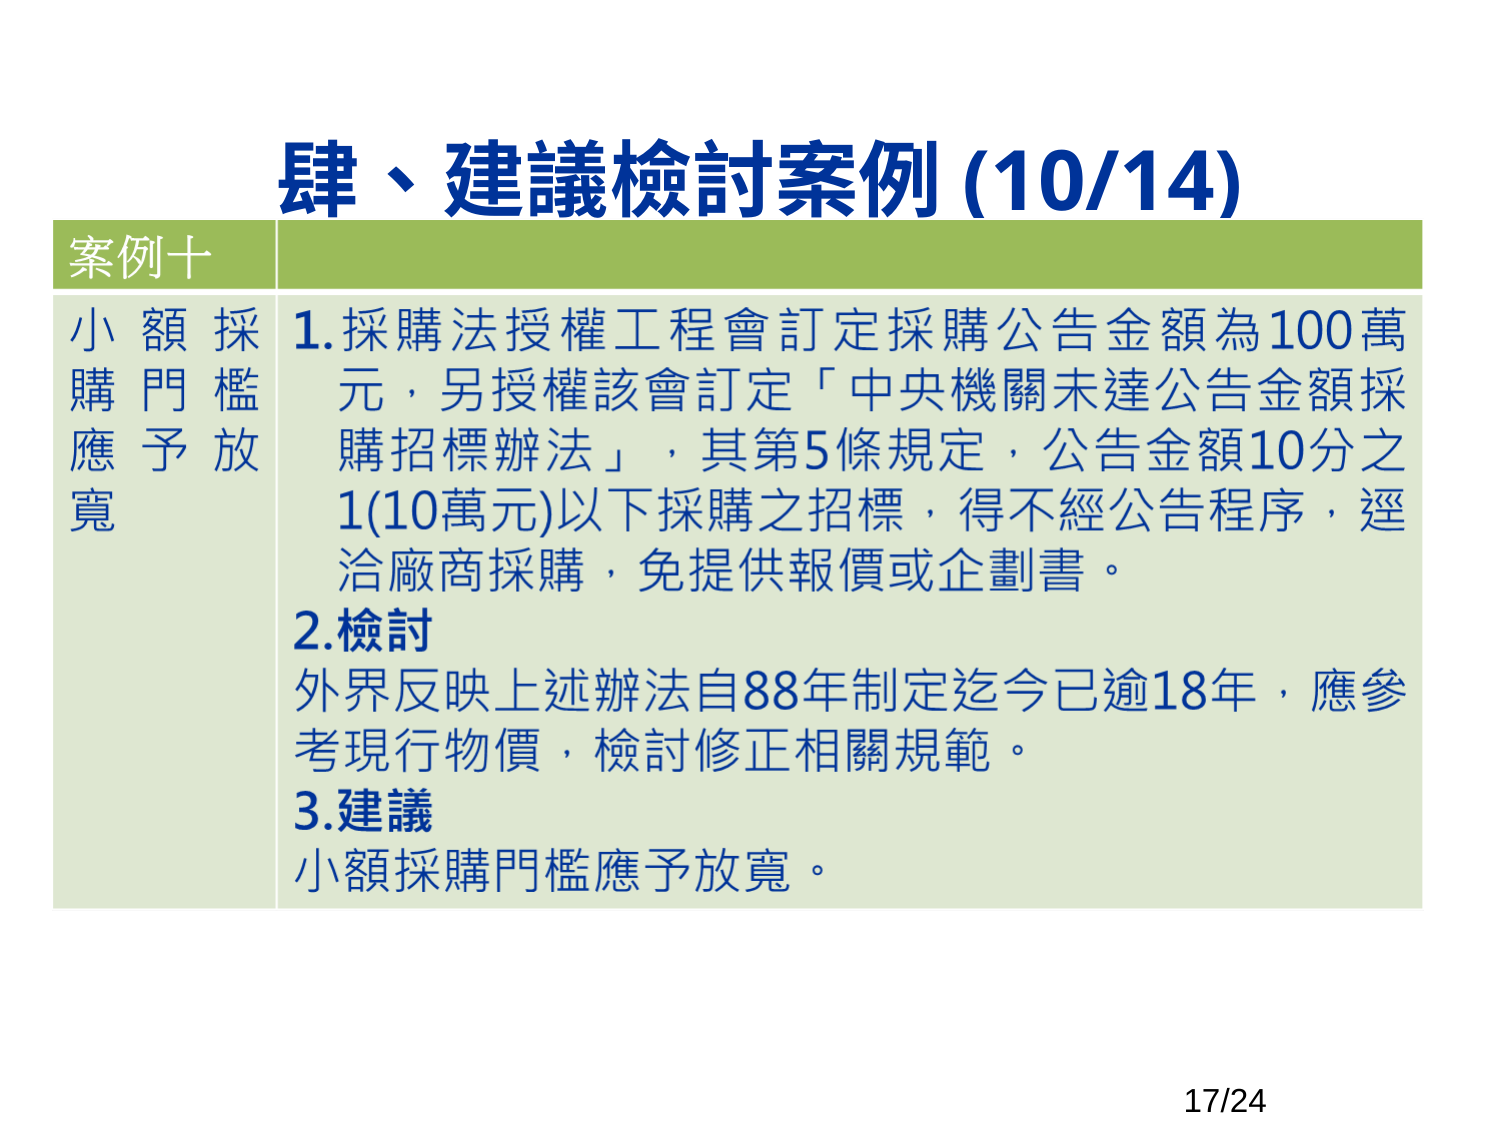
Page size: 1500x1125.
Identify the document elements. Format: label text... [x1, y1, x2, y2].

text_box 肆、建議檢討案例(10/14) [9, 19, 1500, 152]
picture [52, 212, 1424, 933]
